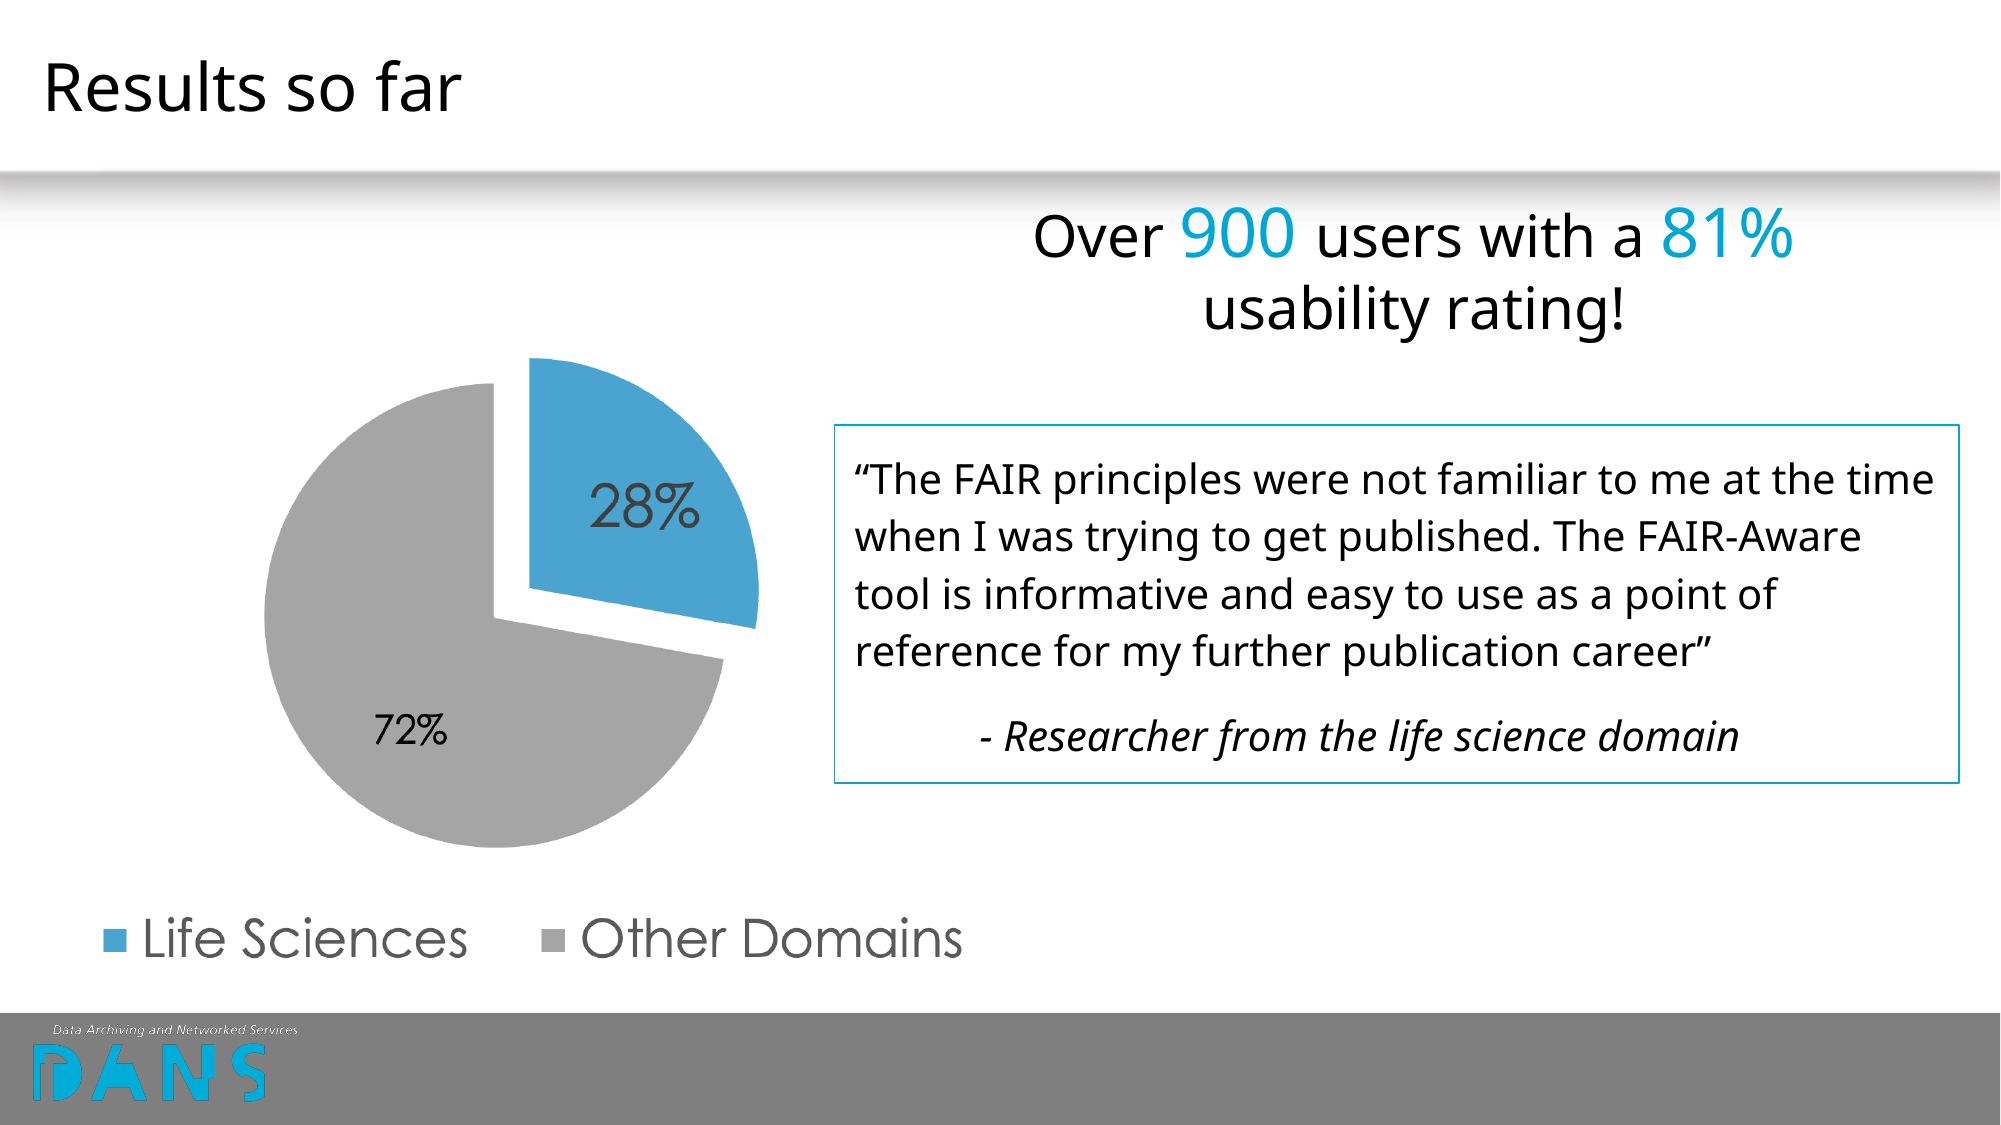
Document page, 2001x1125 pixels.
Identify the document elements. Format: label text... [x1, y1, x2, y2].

picture [0, 291, 1049, 997]
title Results so far [22, 24, 1981, 161]
text_box Over 900 users with a 81% usability rating! [961, 169, 1867, 365]
text_box “The FAIR principles were not familiar to me at the time when I was trying to get published. The FAIR-Aware tool is informative and easy to use as a point of reference for my further publication career” - Researcher from the life science domain [834, 425, 1960, 784]
